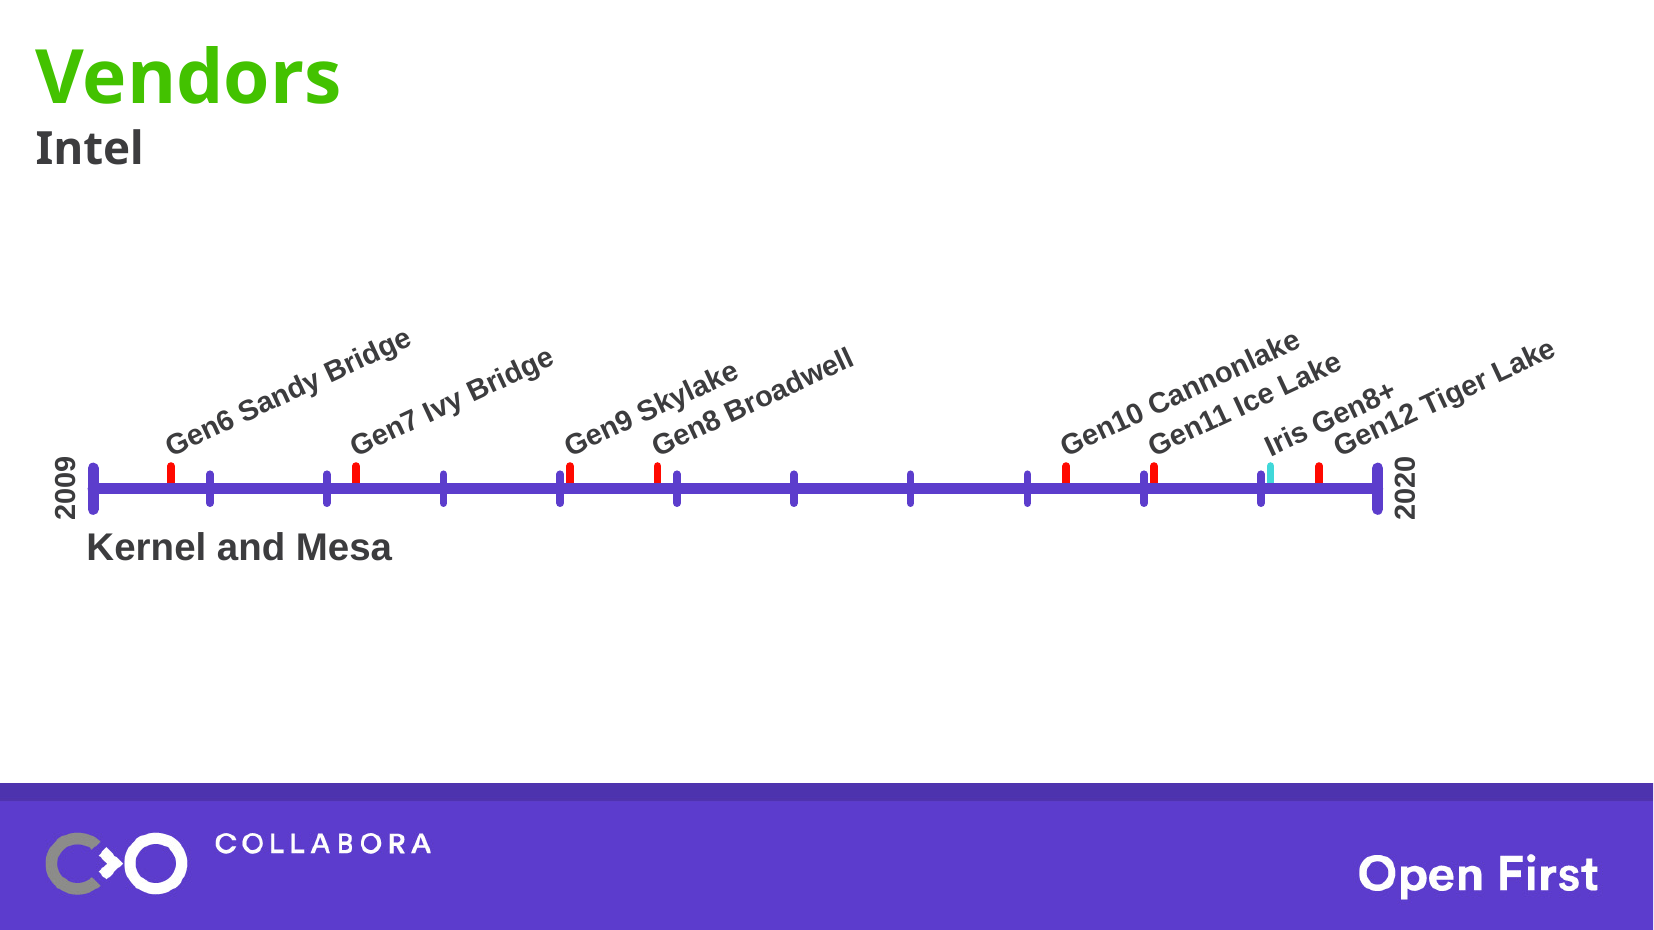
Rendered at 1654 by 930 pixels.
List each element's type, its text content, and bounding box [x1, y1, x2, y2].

title Vendors Intel [35, 28, 1608, 193]
picture [0, 0, 1654, 930]
